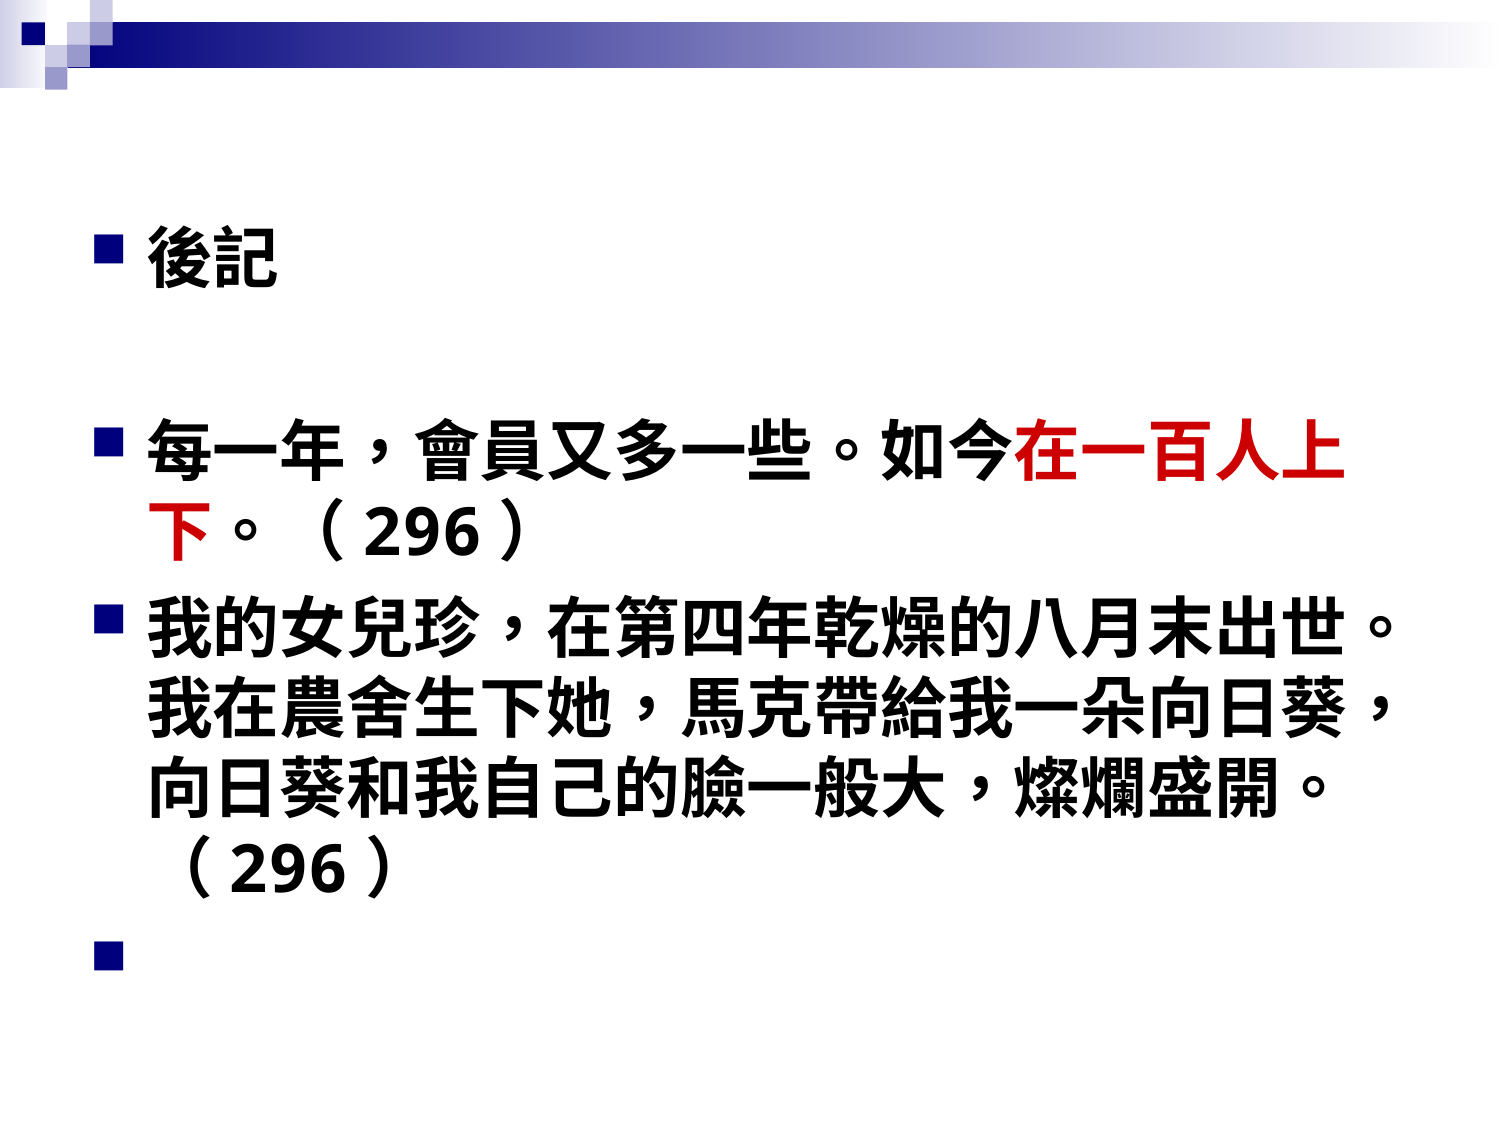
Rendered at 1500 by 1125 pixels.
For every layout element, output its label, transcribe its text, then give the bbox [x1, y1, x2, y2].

list 後記 每一年，會員又多一些。如今在一百人上下。（296） 我的女兒珍，在第四年乾燥的八月末出世。我在農舍生下她，馬克帶給我一朵向日葵，向日葵和我自己的臉一般大，燦爛盛開。（296） [75, 208, 1426, 1083]
